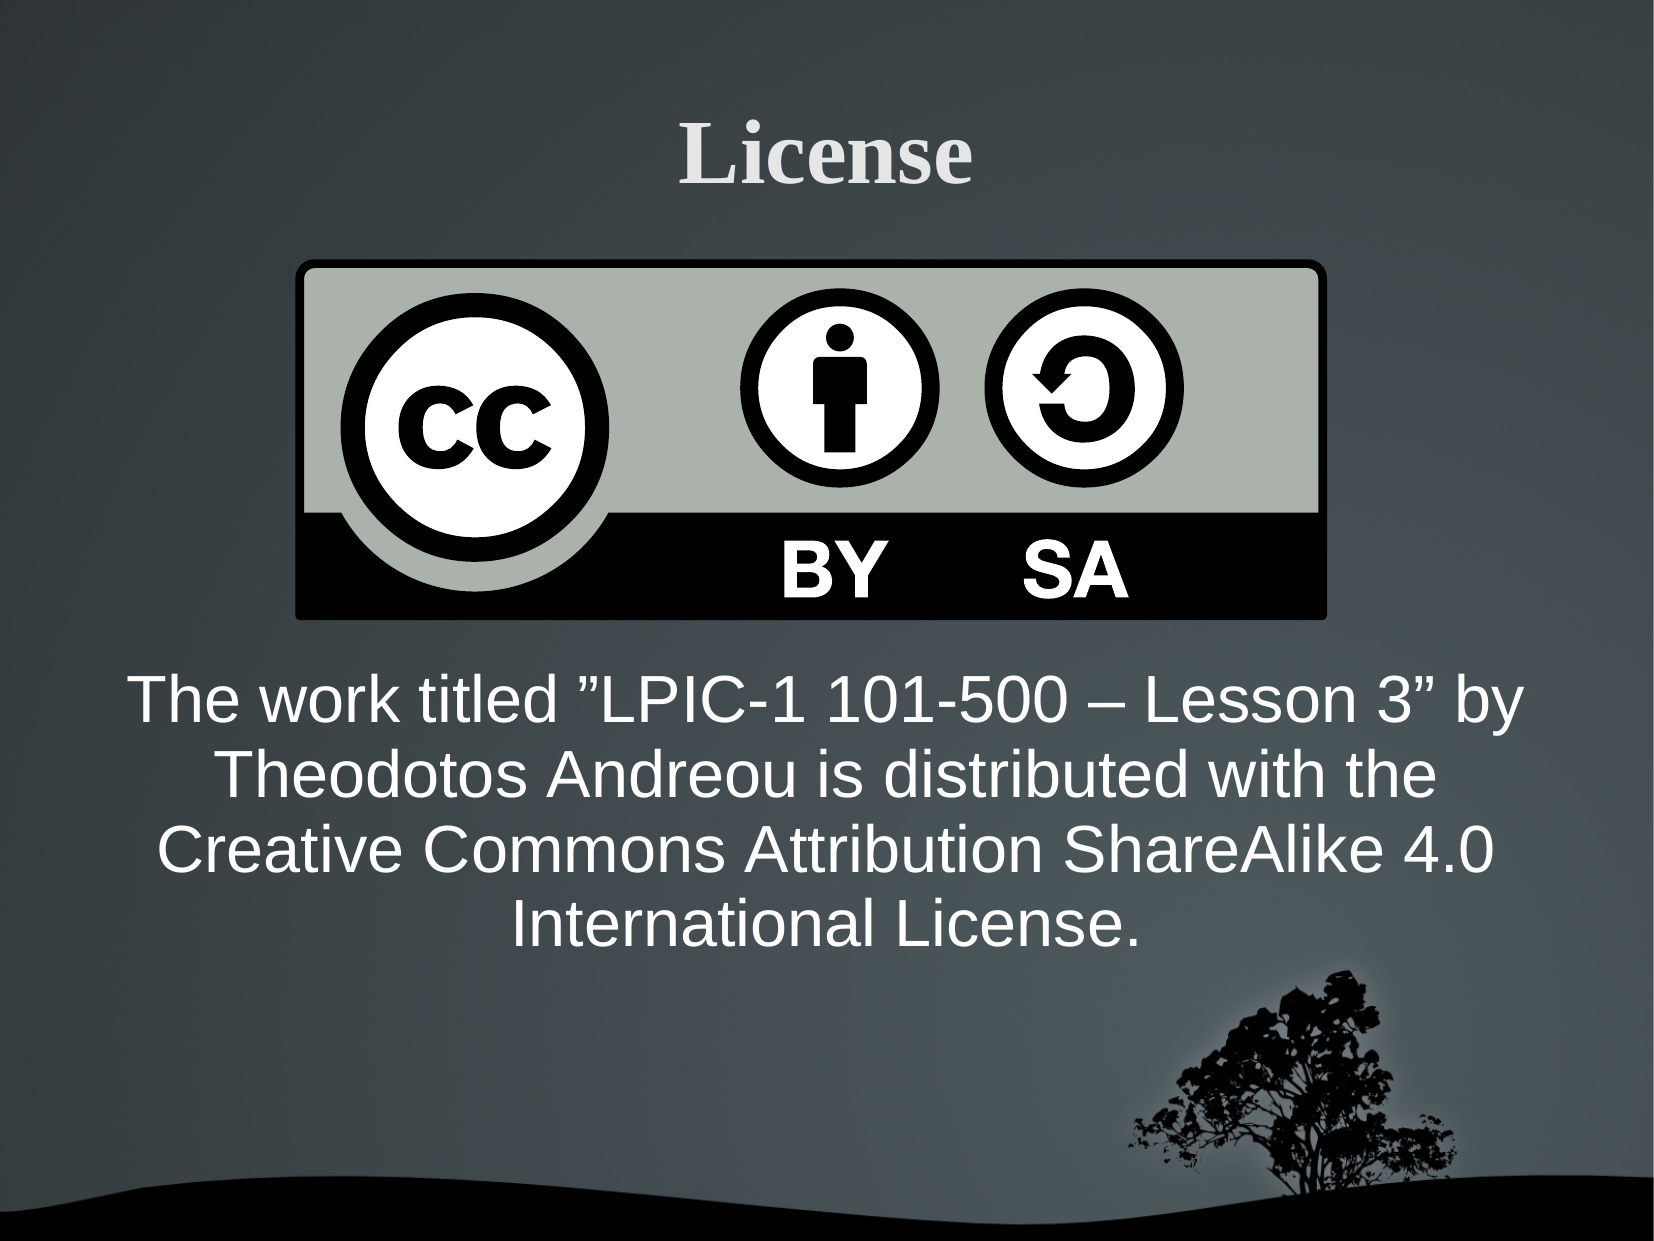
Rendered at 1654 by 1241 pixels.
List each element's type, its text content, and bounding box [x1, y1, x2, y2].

title License [82, 49, 1571, 257]
picture [0, 0, 1654, 1241]
subtitle The work titled ”LPIC-1 101-500 – Lesson 3” by Theodotos Andreou is distributed with the Creative Commons Attribution ShareAlike 4.0 International License. [82, 290, 1571, 1109]
